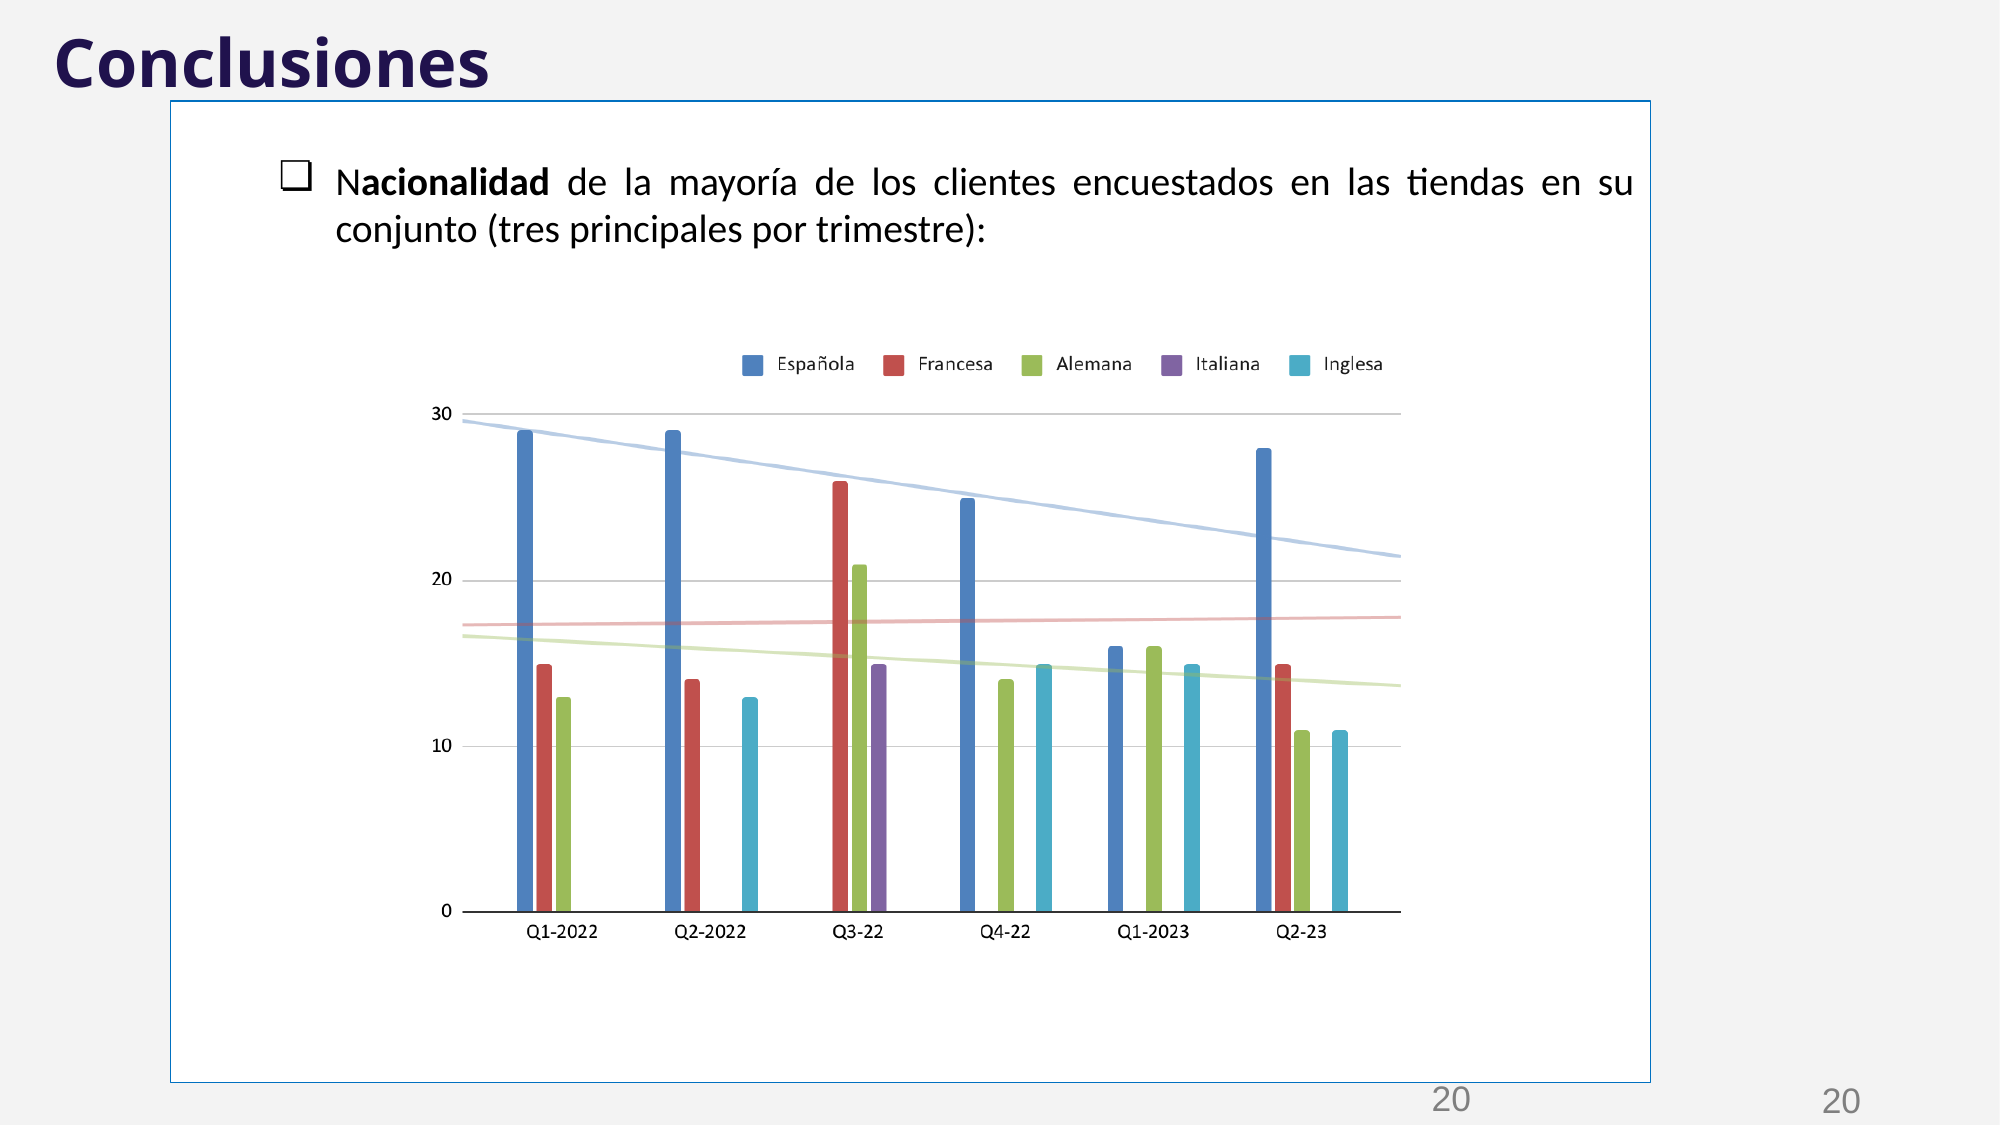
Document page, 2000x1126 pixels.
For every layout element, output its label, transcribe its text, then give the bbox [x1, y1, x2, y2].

picture [388, 329, 1433, 975]
text_box Nacionalidad de la mayoría de los clientes encuestados en las tiendas en su conjunto (tres principales por trimestre): [170, 100, 1651, 1083]
text_box Conclusiones [53, 0, 1946, 124]
text_box <number> [1413, 1067, 1881, 1126]
